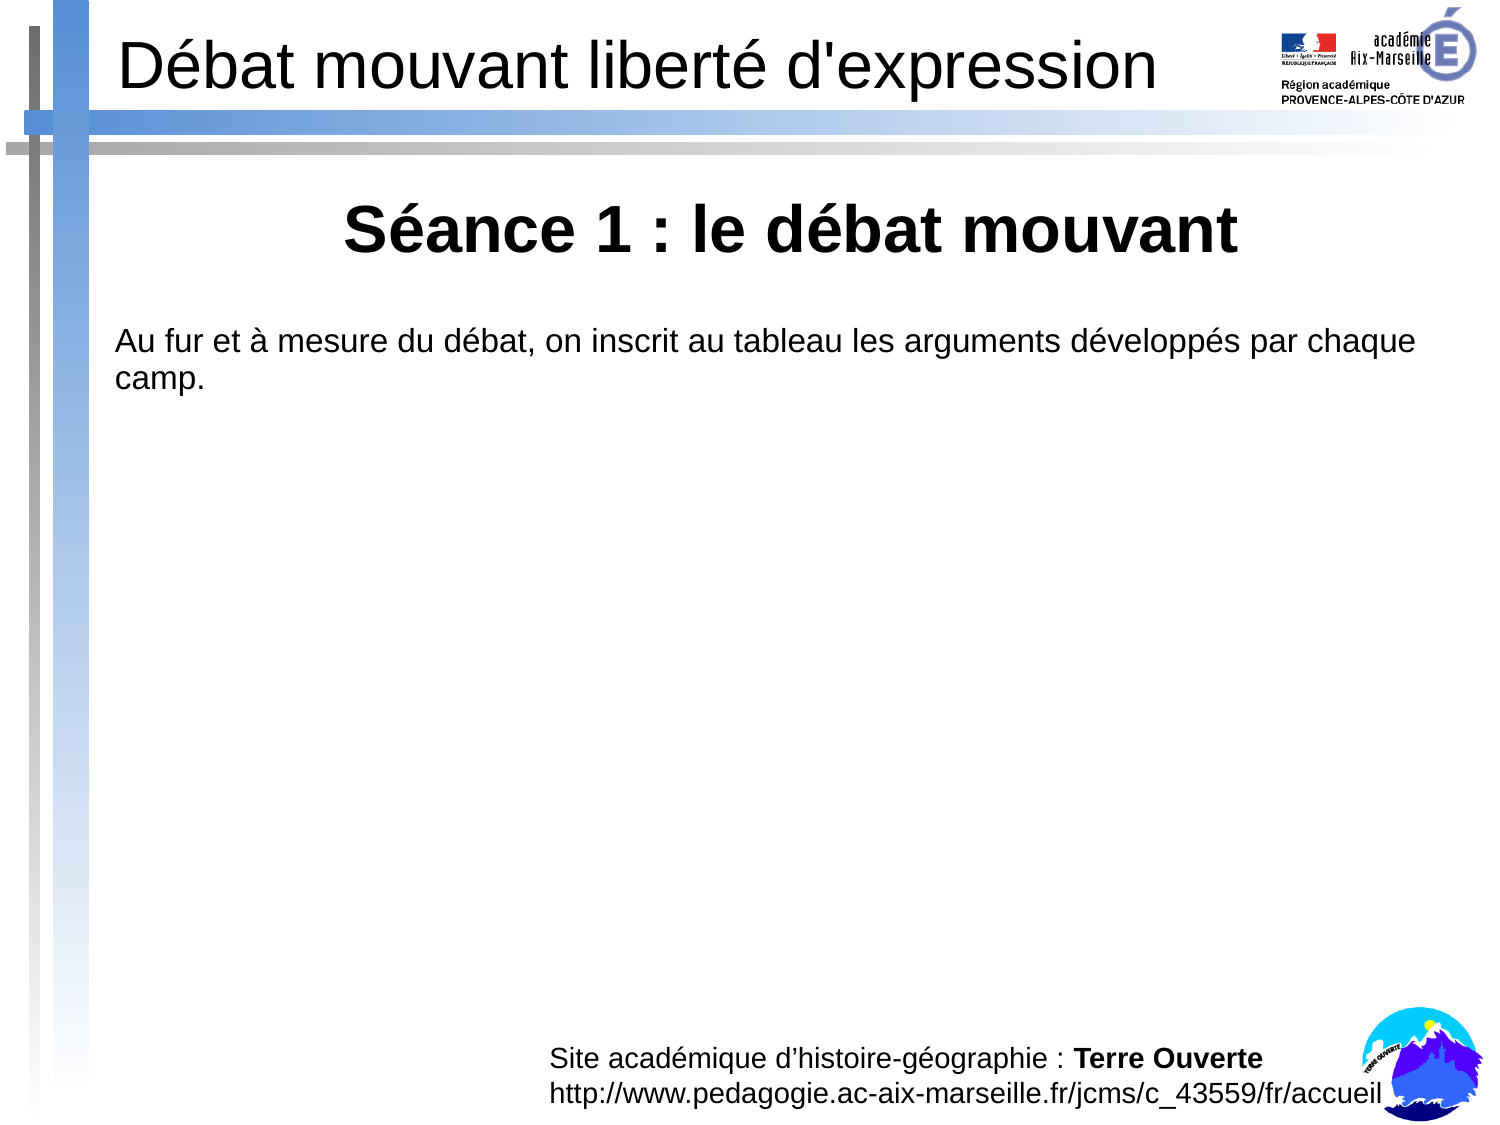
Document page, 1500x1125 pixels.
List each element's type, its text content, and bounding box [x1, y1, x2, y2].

text_box Au fur et à mesure du débat, on inscrit au tableau les arguments développés par chaque camp. [100, 314, 1465, 894]
text_box Débat mouvant liberté d'expression [102, 14, 1175, 110]
picture [1269, 0, 1484, 114]
text_box Site académique d’histoire-géographie : Terre Ouverte http://www.pedagogie.ac-aix-marseille.fr/jcms/c_43559/fr/accueil [534, 1031, 1399, 1117]
text_box [5, 0, 1454, 1121]
text_box Séance 1 : le débat mouvant [100, 178, 1484, 274]
picture [1360, 1006, 1484, 1122]
